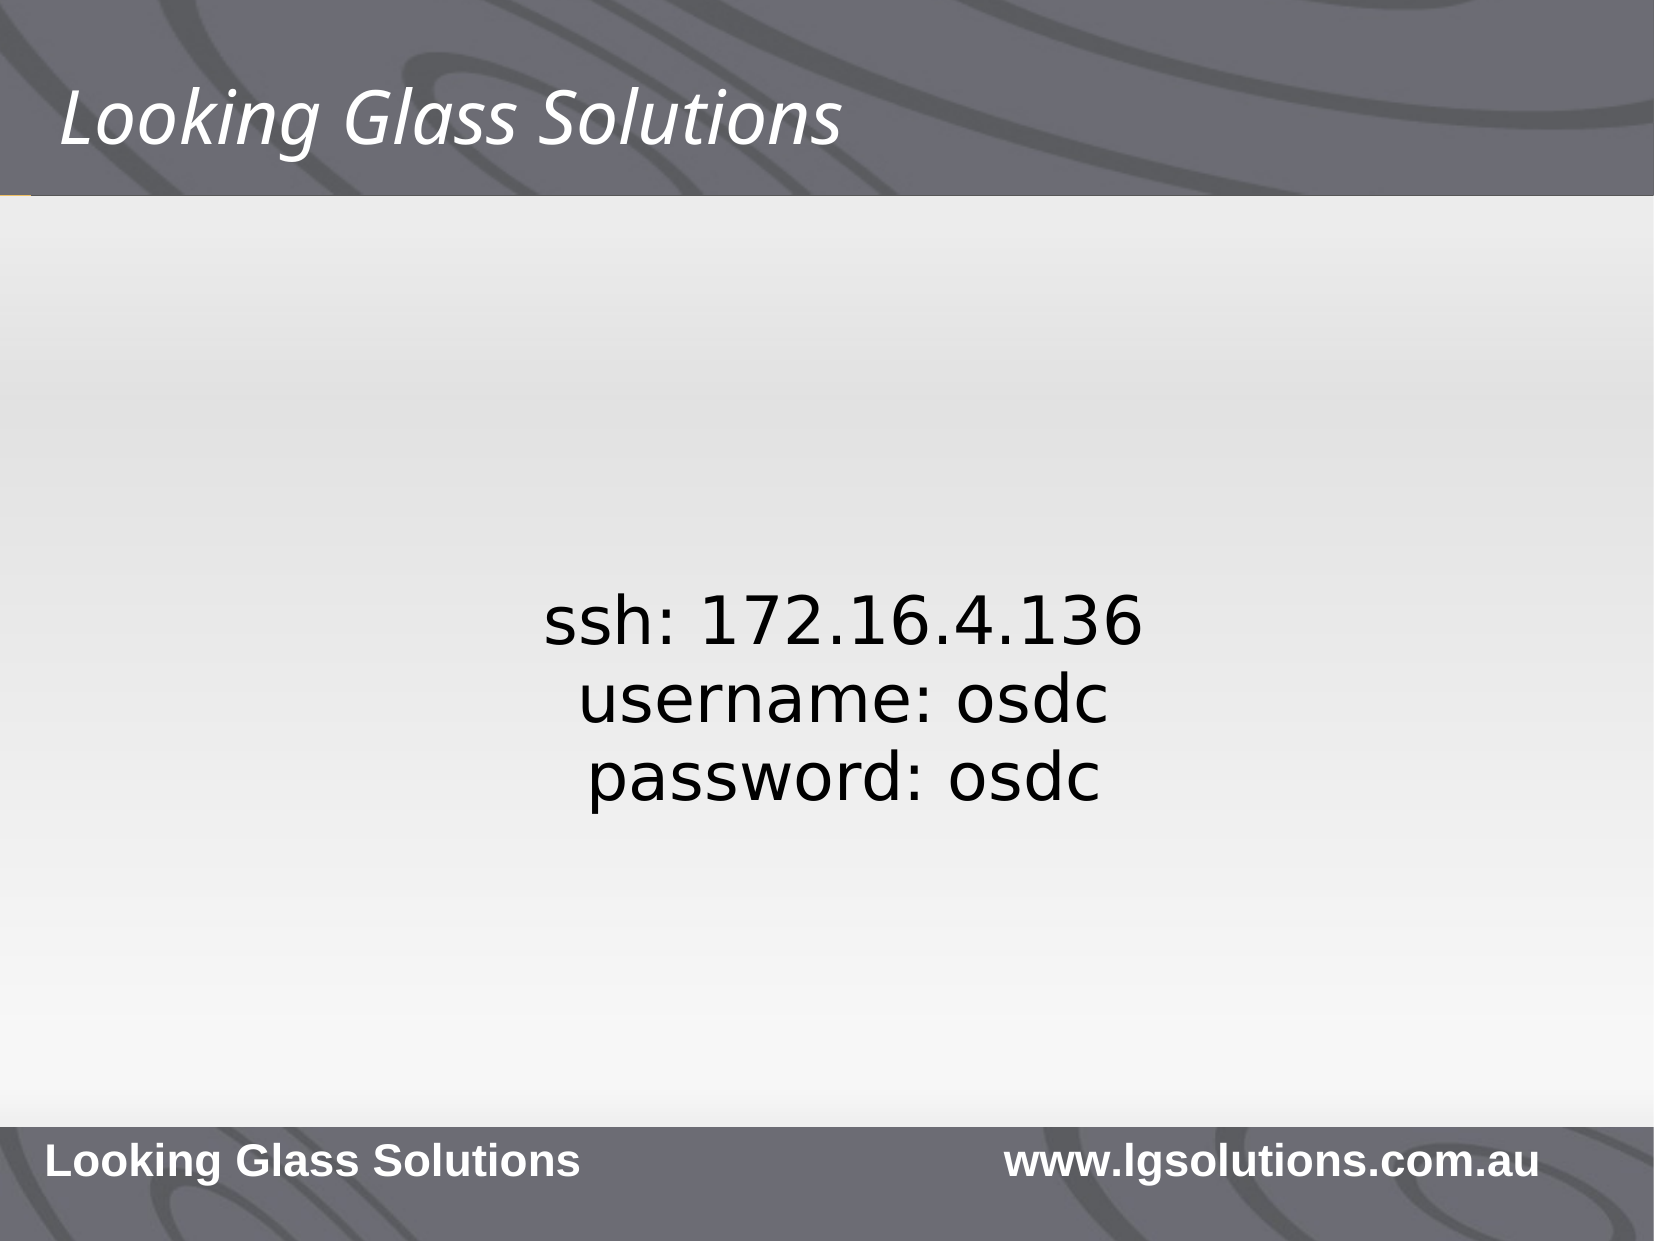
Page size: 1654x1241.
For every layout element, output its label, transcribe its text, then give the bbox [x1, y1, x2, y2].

title Looking Glass Solutions [59, 41, 1270, 190]
picture [0, 0, 1654, 1241]
subtitle ssh: 172.16.4.136 username: osdc password: osdc [82, 290, 1571, 1109]
